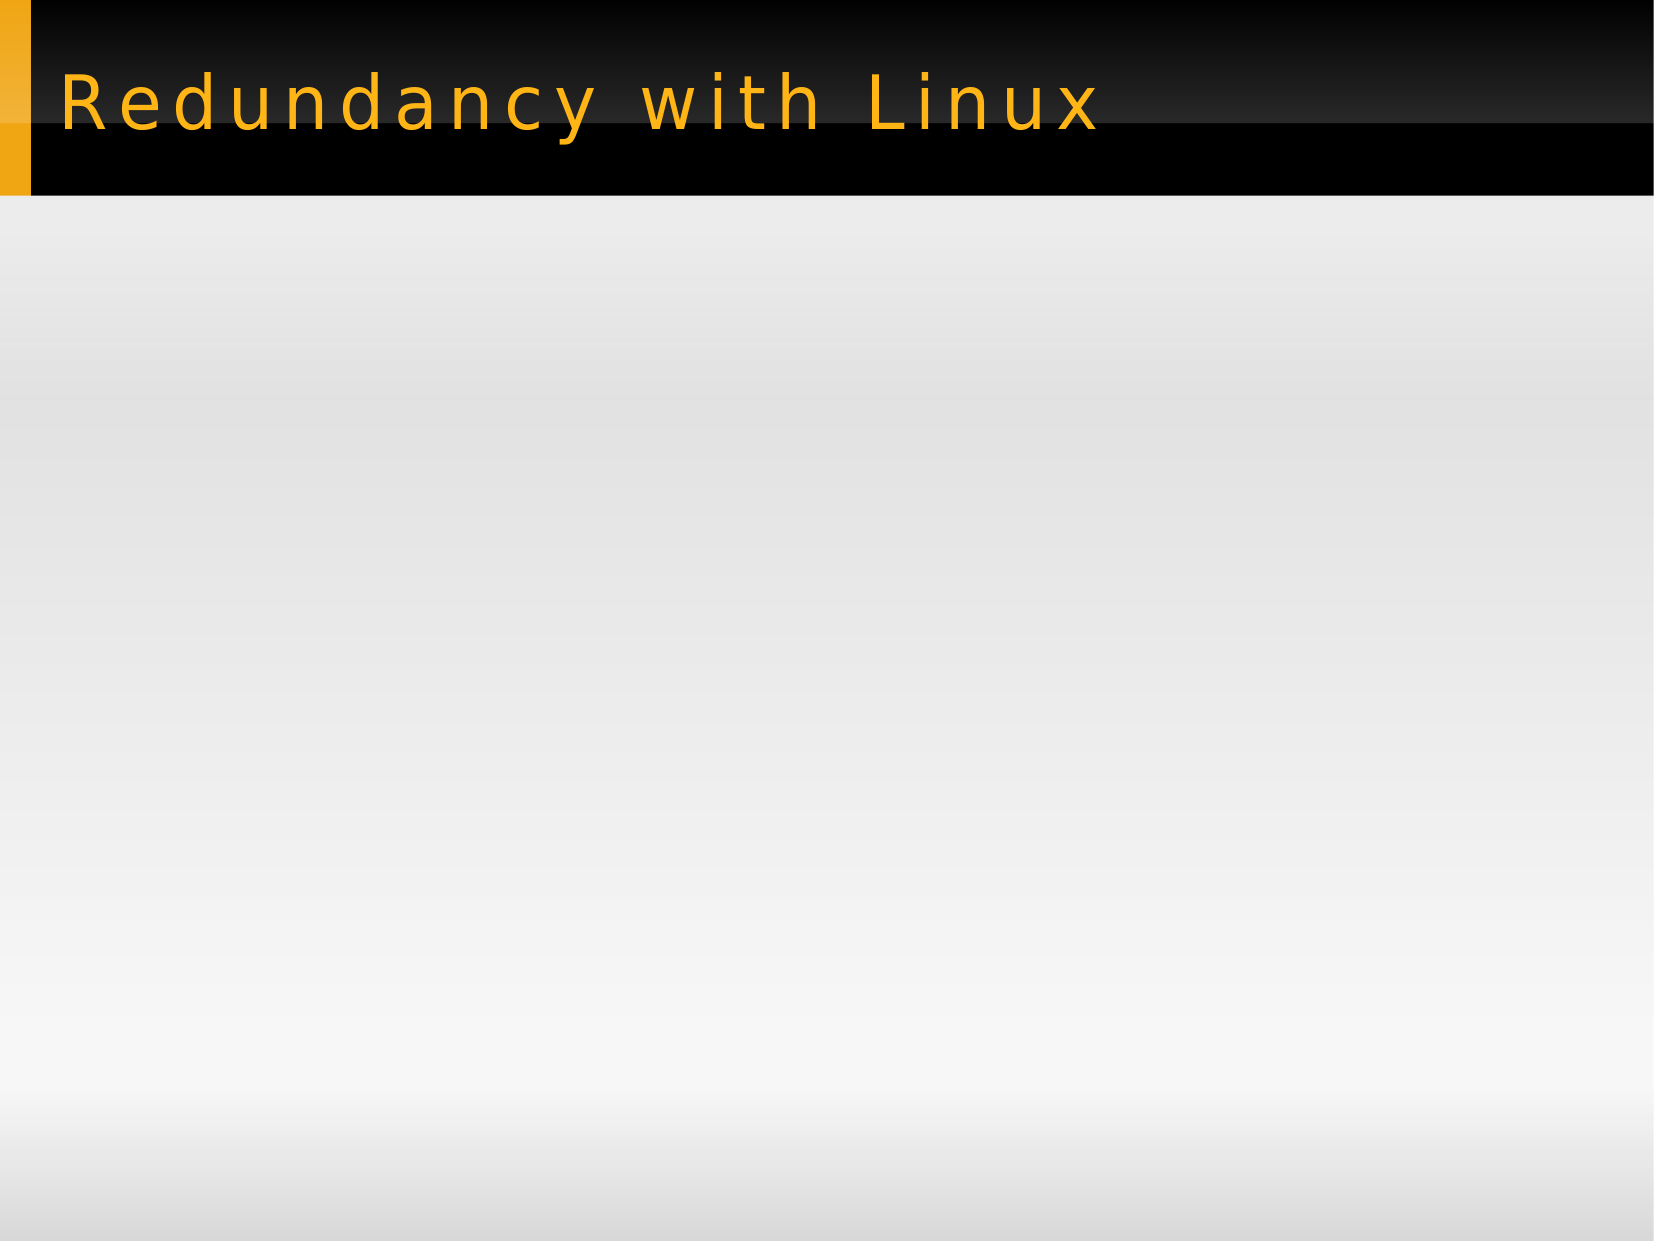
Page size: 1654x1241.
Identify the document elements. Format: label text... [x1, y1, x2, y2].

title Redundancy with Linux [59, 29, 1270, 177]
picture [0, 0, 1654, 1241]
